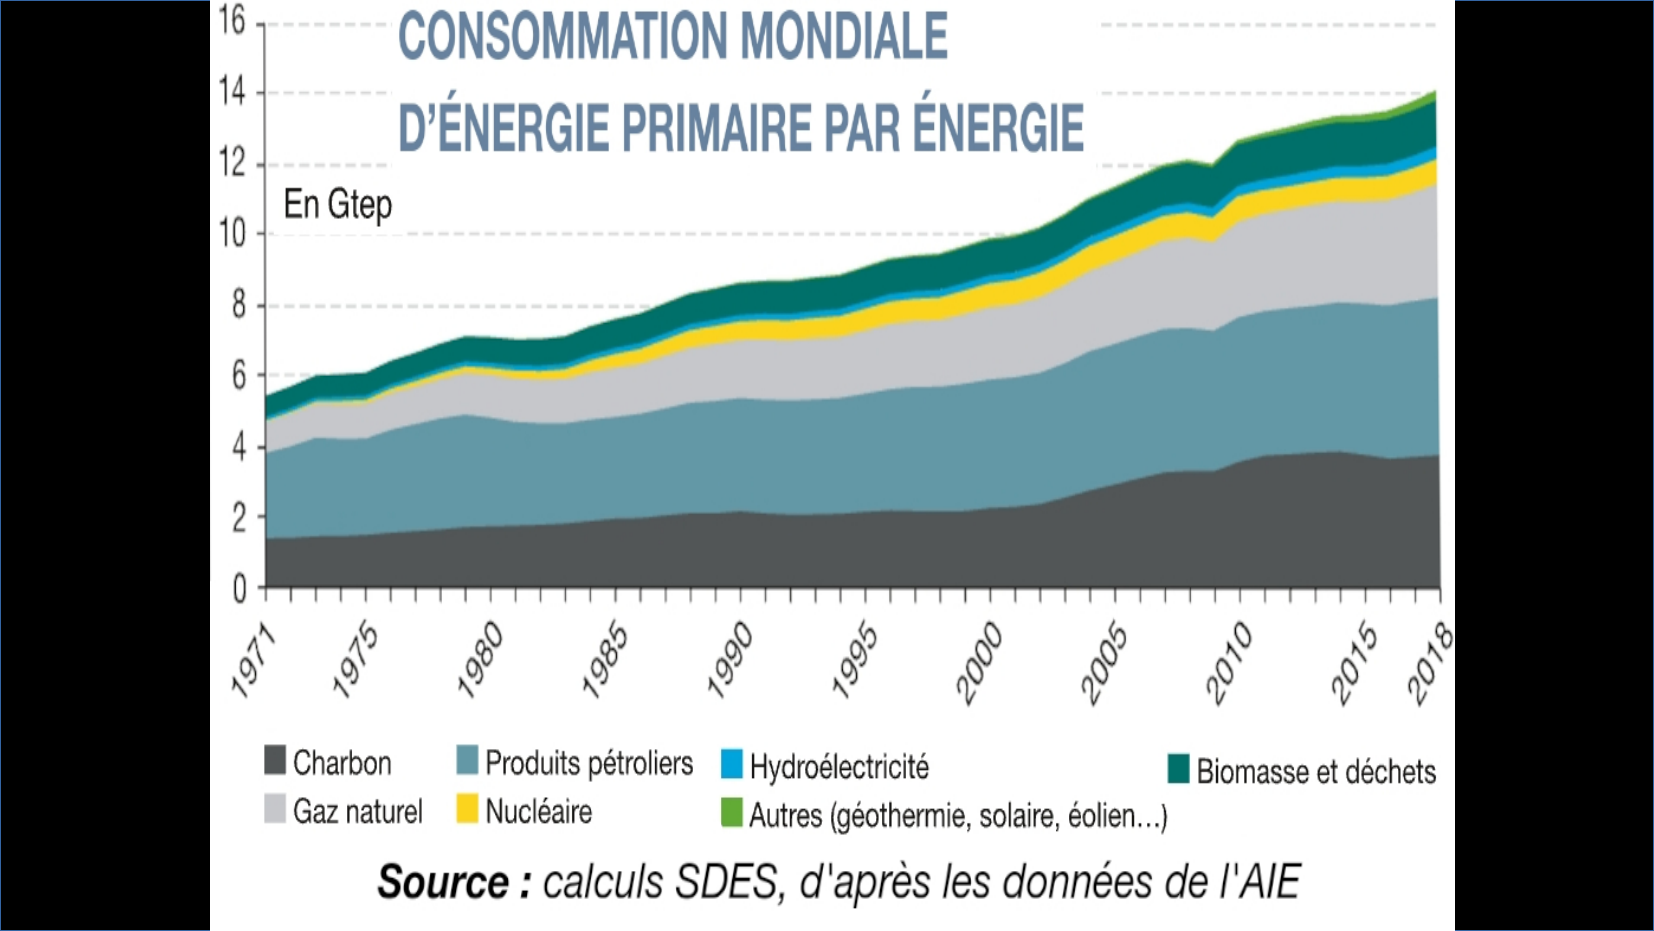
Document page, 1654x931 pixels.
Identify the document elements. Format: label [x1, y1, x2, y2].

picture [210, 0, 1455, 931]
text_box [0, 0, 210, 931]
text_box [1455, 0, 1654, 931]
